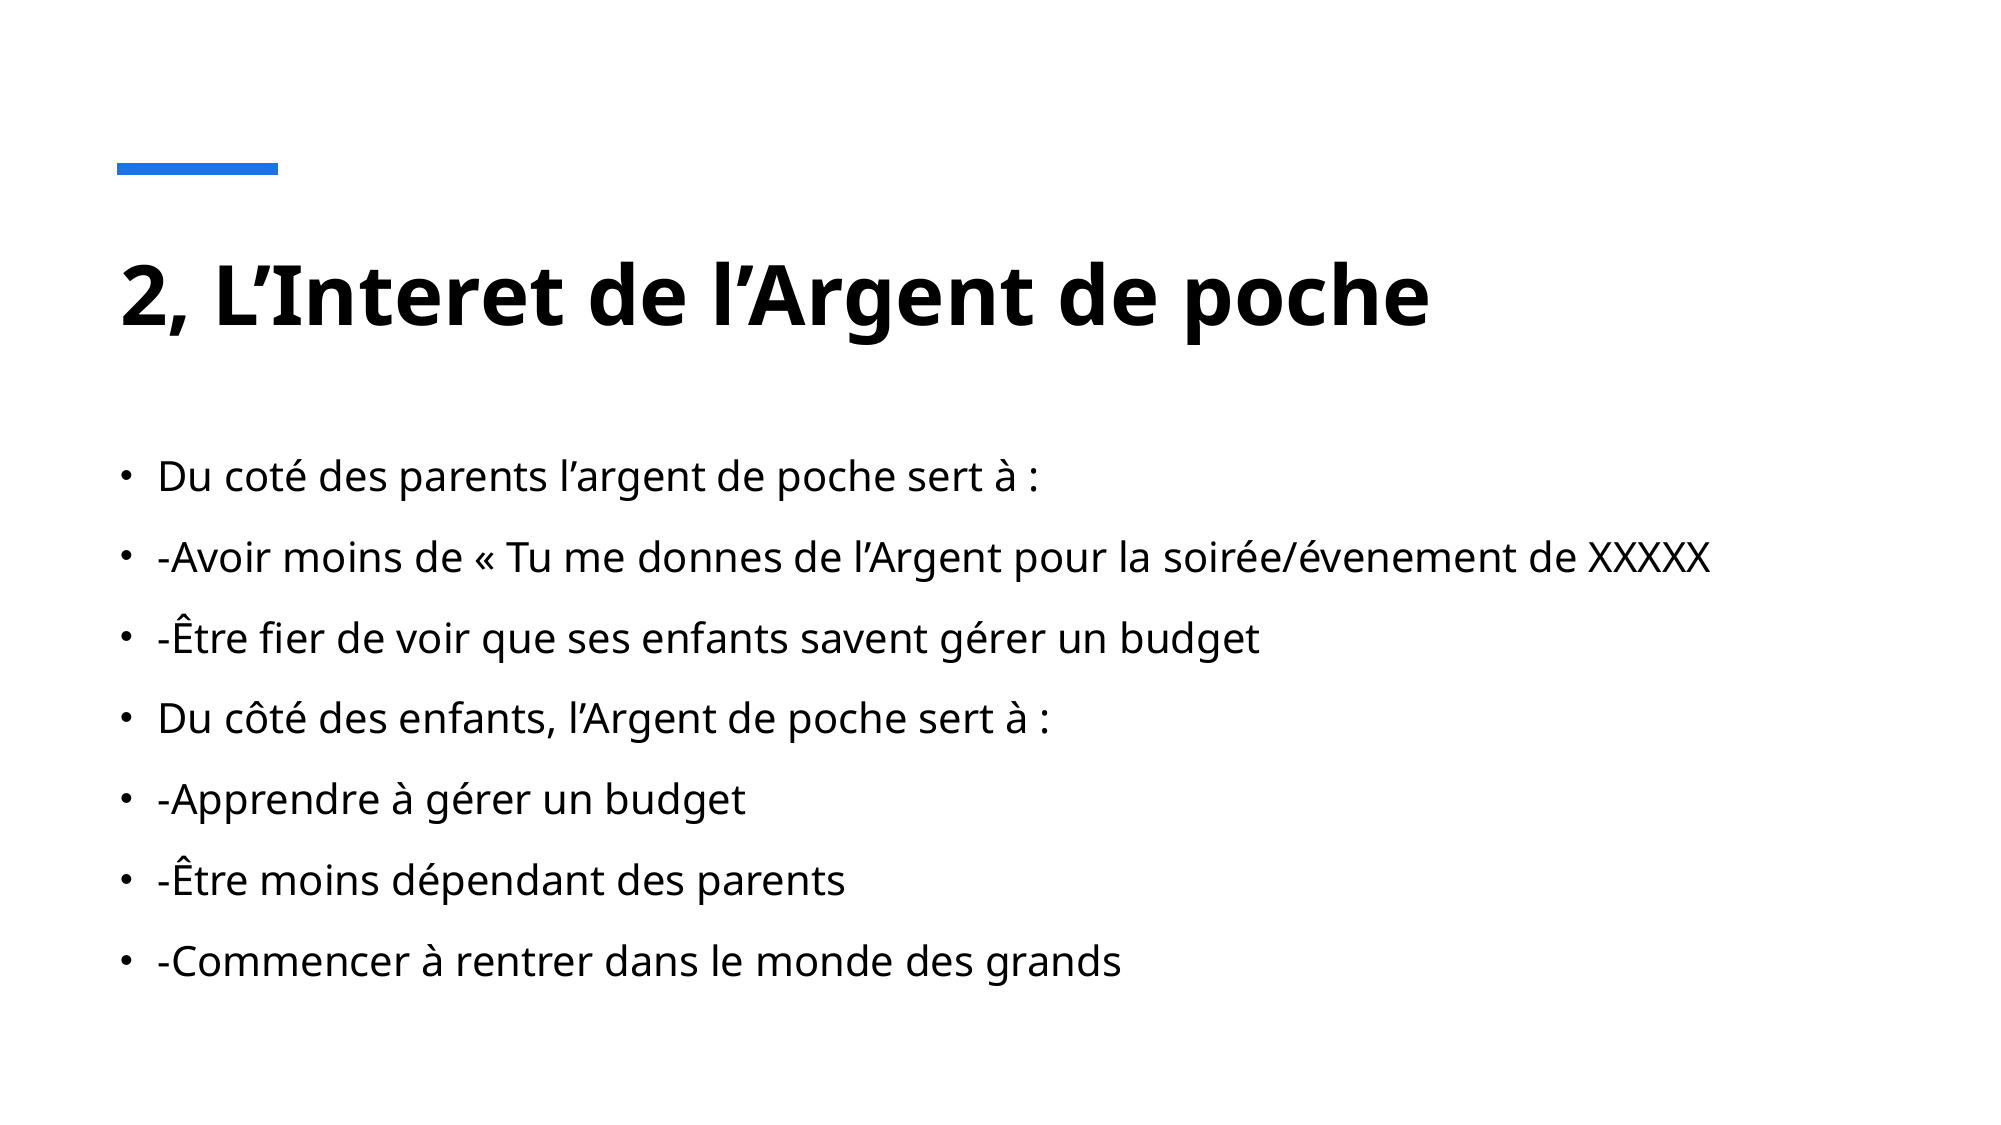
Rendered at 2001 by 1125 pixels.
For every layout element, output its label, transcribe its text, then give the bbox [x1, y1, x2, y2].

title 2, L’Interet de l’Argent de poche [105, 234, 1892, 415]
list Du coté des parents l’argent de poche sert à : -Avoir moins de « Tu me donnes de l’Argent pour la soirée/évenement de XXXXX -Être fier de voir que ses enfants savent gérer un budget Du côté des enfants, l’Argent de poche sert à : -Apprendre à gérer un budget -Être moins dépendant des parents -Commencer à rentrer dans le monde des grands [105, 431, 1892, 1017]
